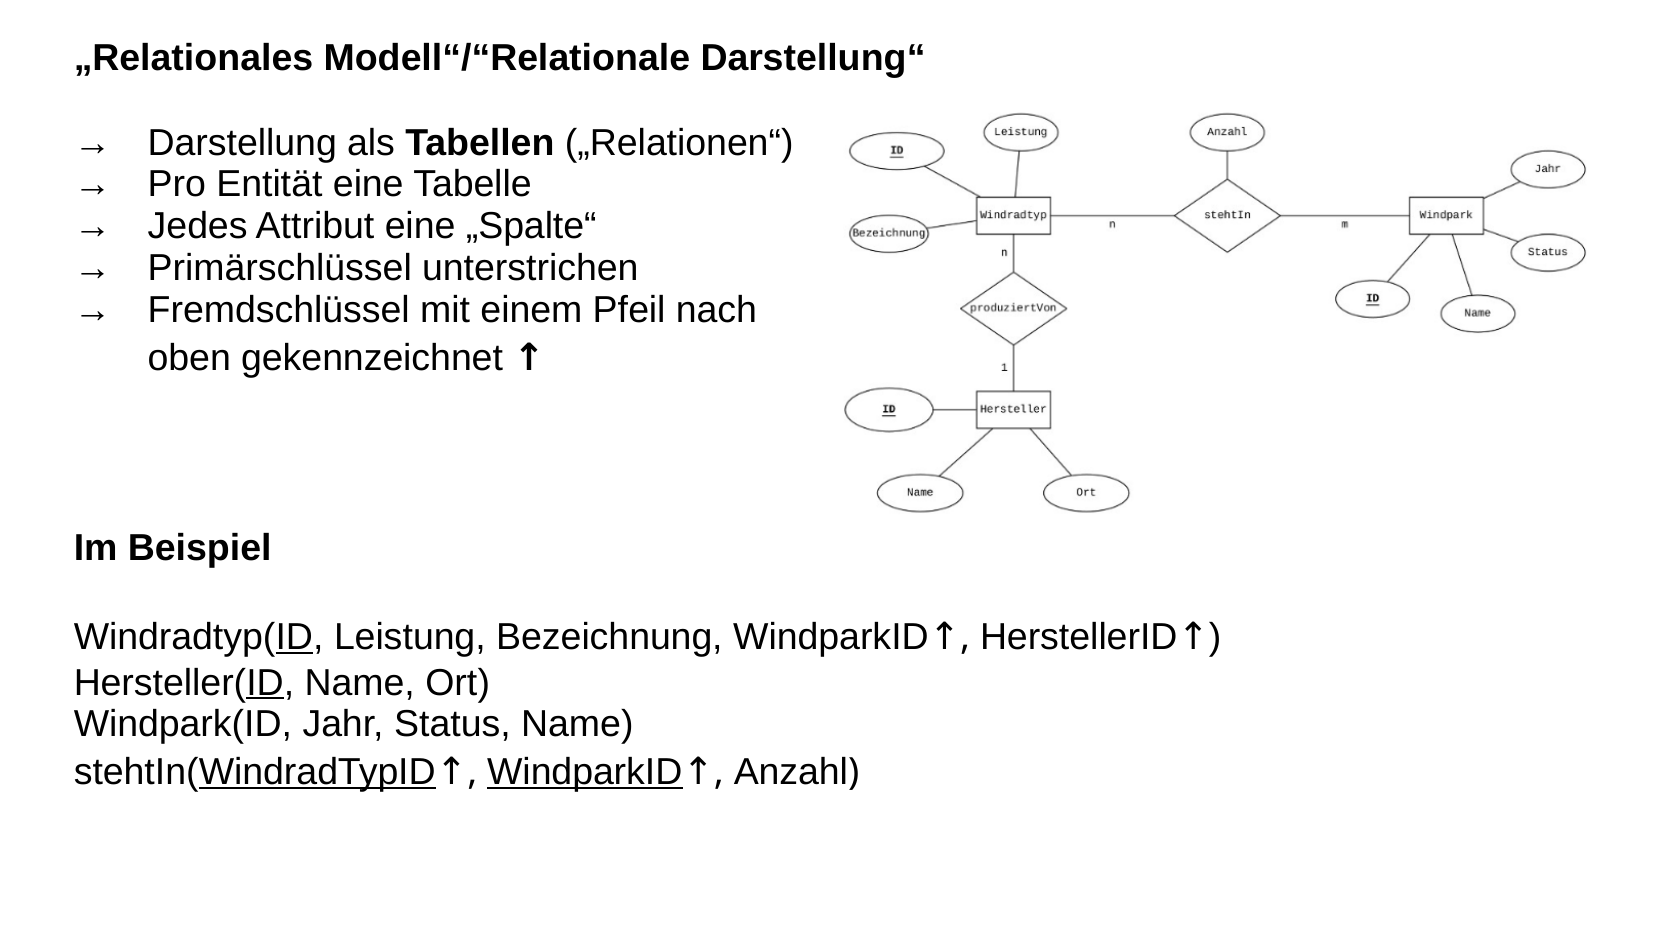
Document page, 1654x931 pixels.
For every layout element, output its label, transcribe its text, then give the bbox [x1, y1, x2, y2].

picture [830, 88, 1625, 532]
text_box „Relationales Modell“/“Relationale Darstellung“ → Darstellung als Tabellen („Relationen“) → Pro Entität eine Tabelle → Jedes Attribut eine „Spalte“ → Primärschlüssel unterstrichen → Fremdschlüssel mit einem Pfeil nach oben gekennzeichnet ↑ Im Beispiel Windradtyp(ID, Leistung, Bezeichnung, WindparkID↑, HerstellerID↑) Hersteller(ID, Name, Ort) Windpark(ID, Jahr, Status, Name) stehtIn(WindradTypID↑, WindparkID↑, Anzahl) [59, 29, 1571, 817]
